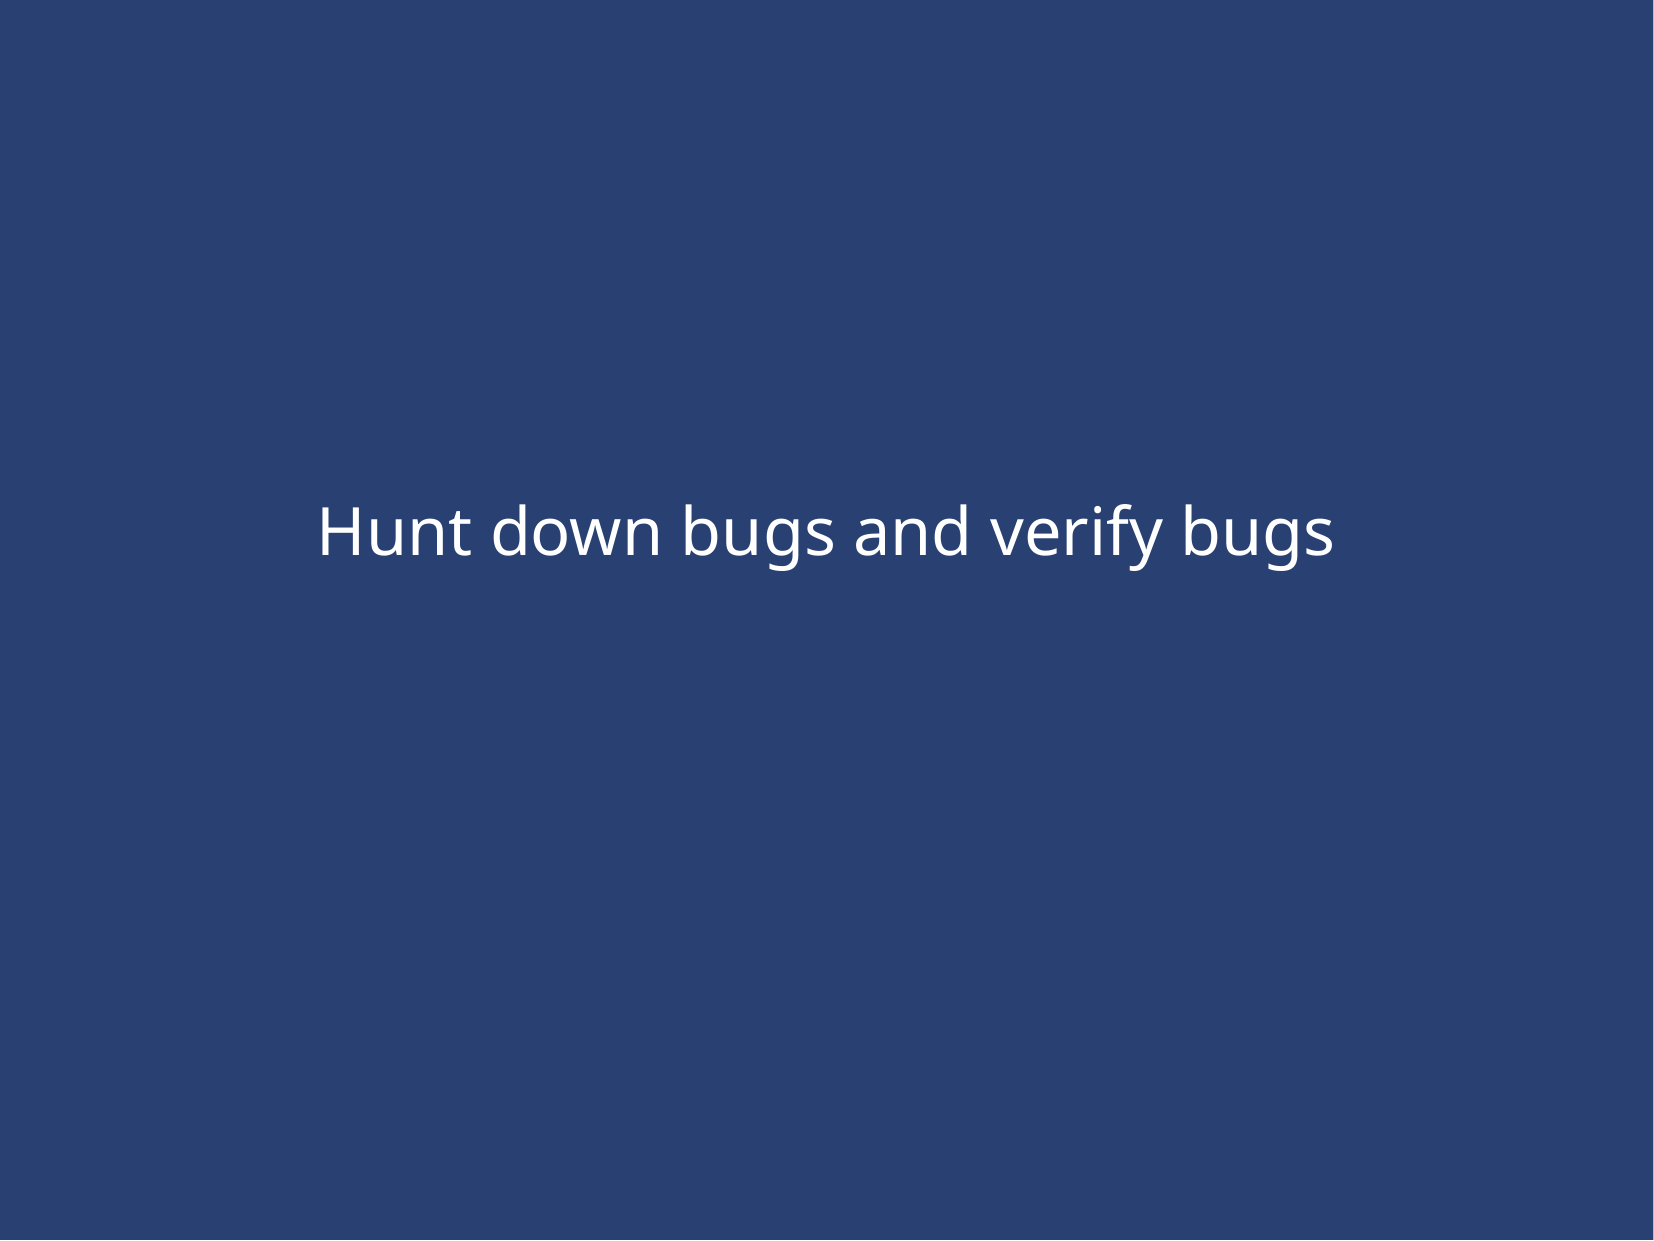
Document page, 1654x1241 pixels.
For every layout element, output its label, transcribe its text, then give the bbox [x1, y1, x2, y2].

subtitle Hunt down bugs and verify bugs [82, 49, 1571, 1109]
